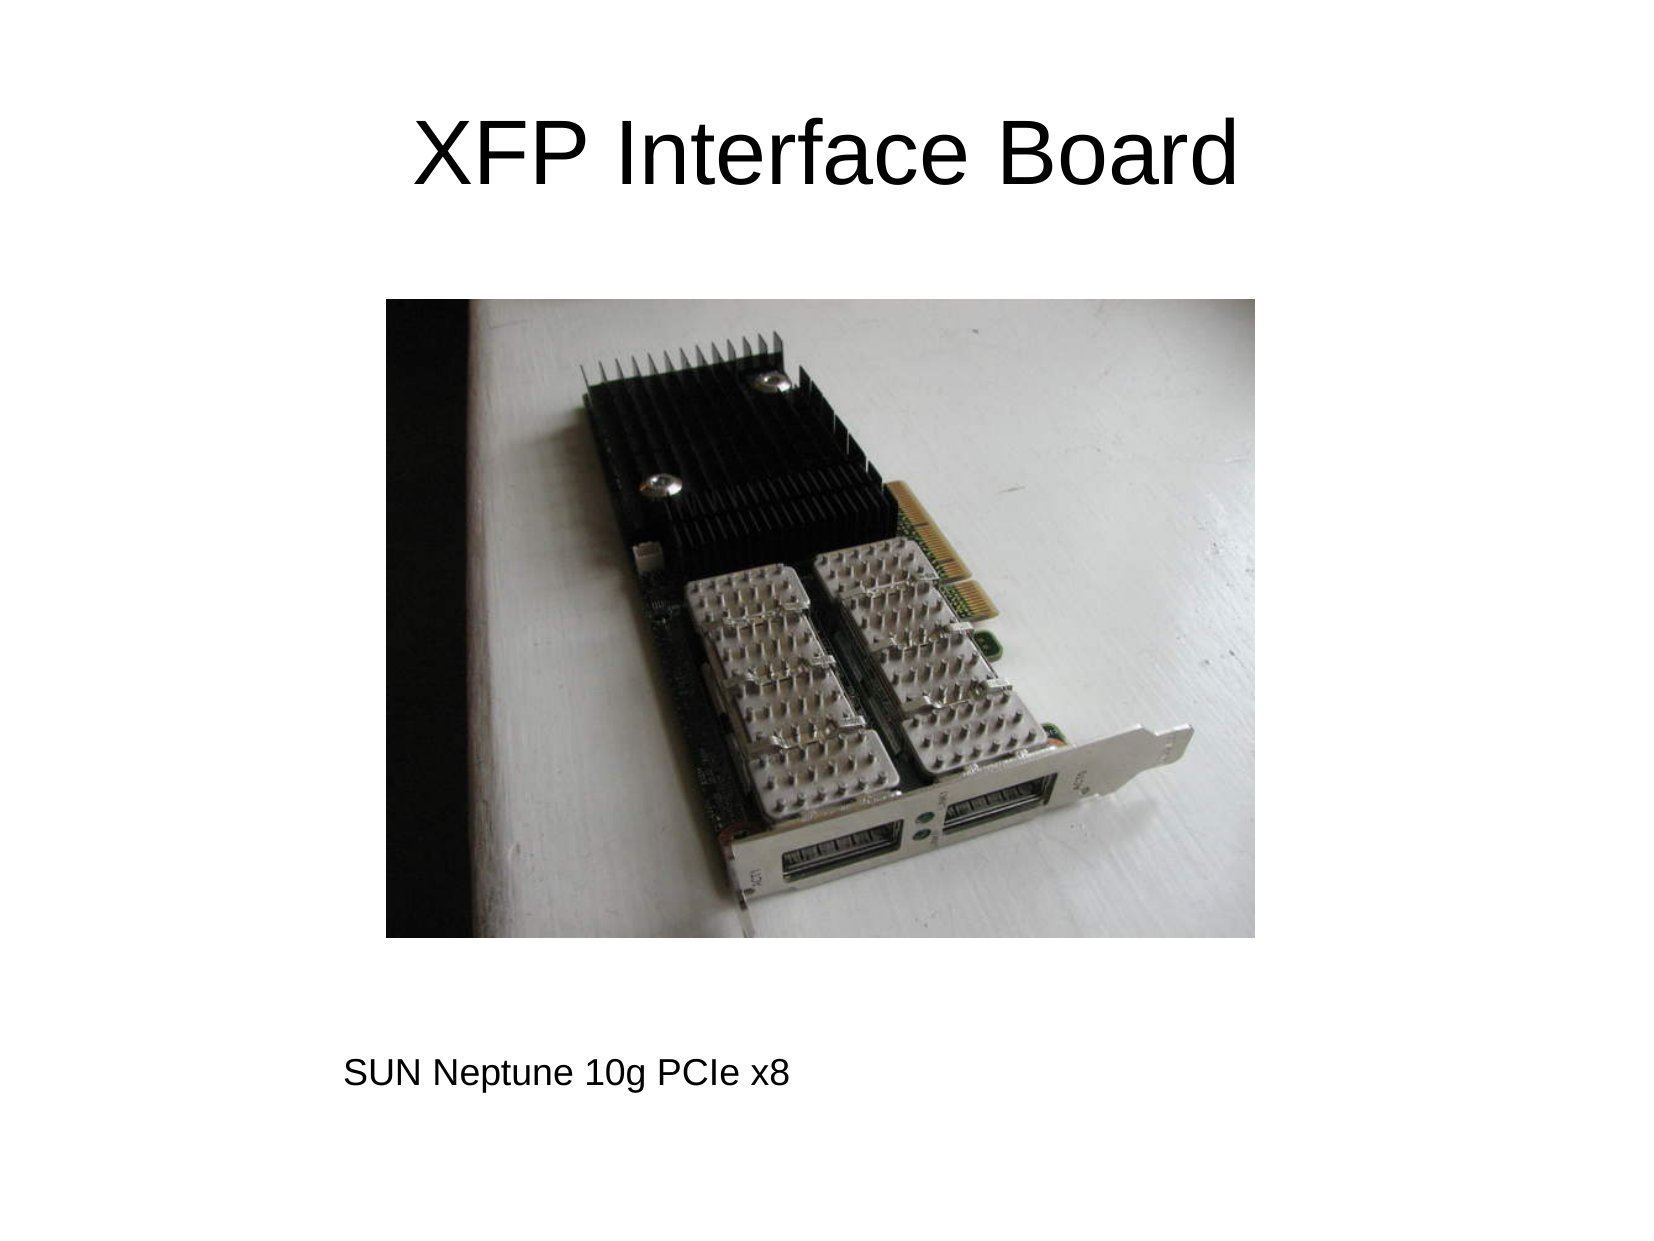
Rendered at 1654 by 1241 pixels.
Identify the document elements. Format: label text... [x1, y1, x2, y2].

picture [386, 299, 1255, 938]
title XFP Interface Board [82, 49, 1571, 257]
text_box SUN Neptune 10g PCIe x8 [328, 1044, 804, 1106]
